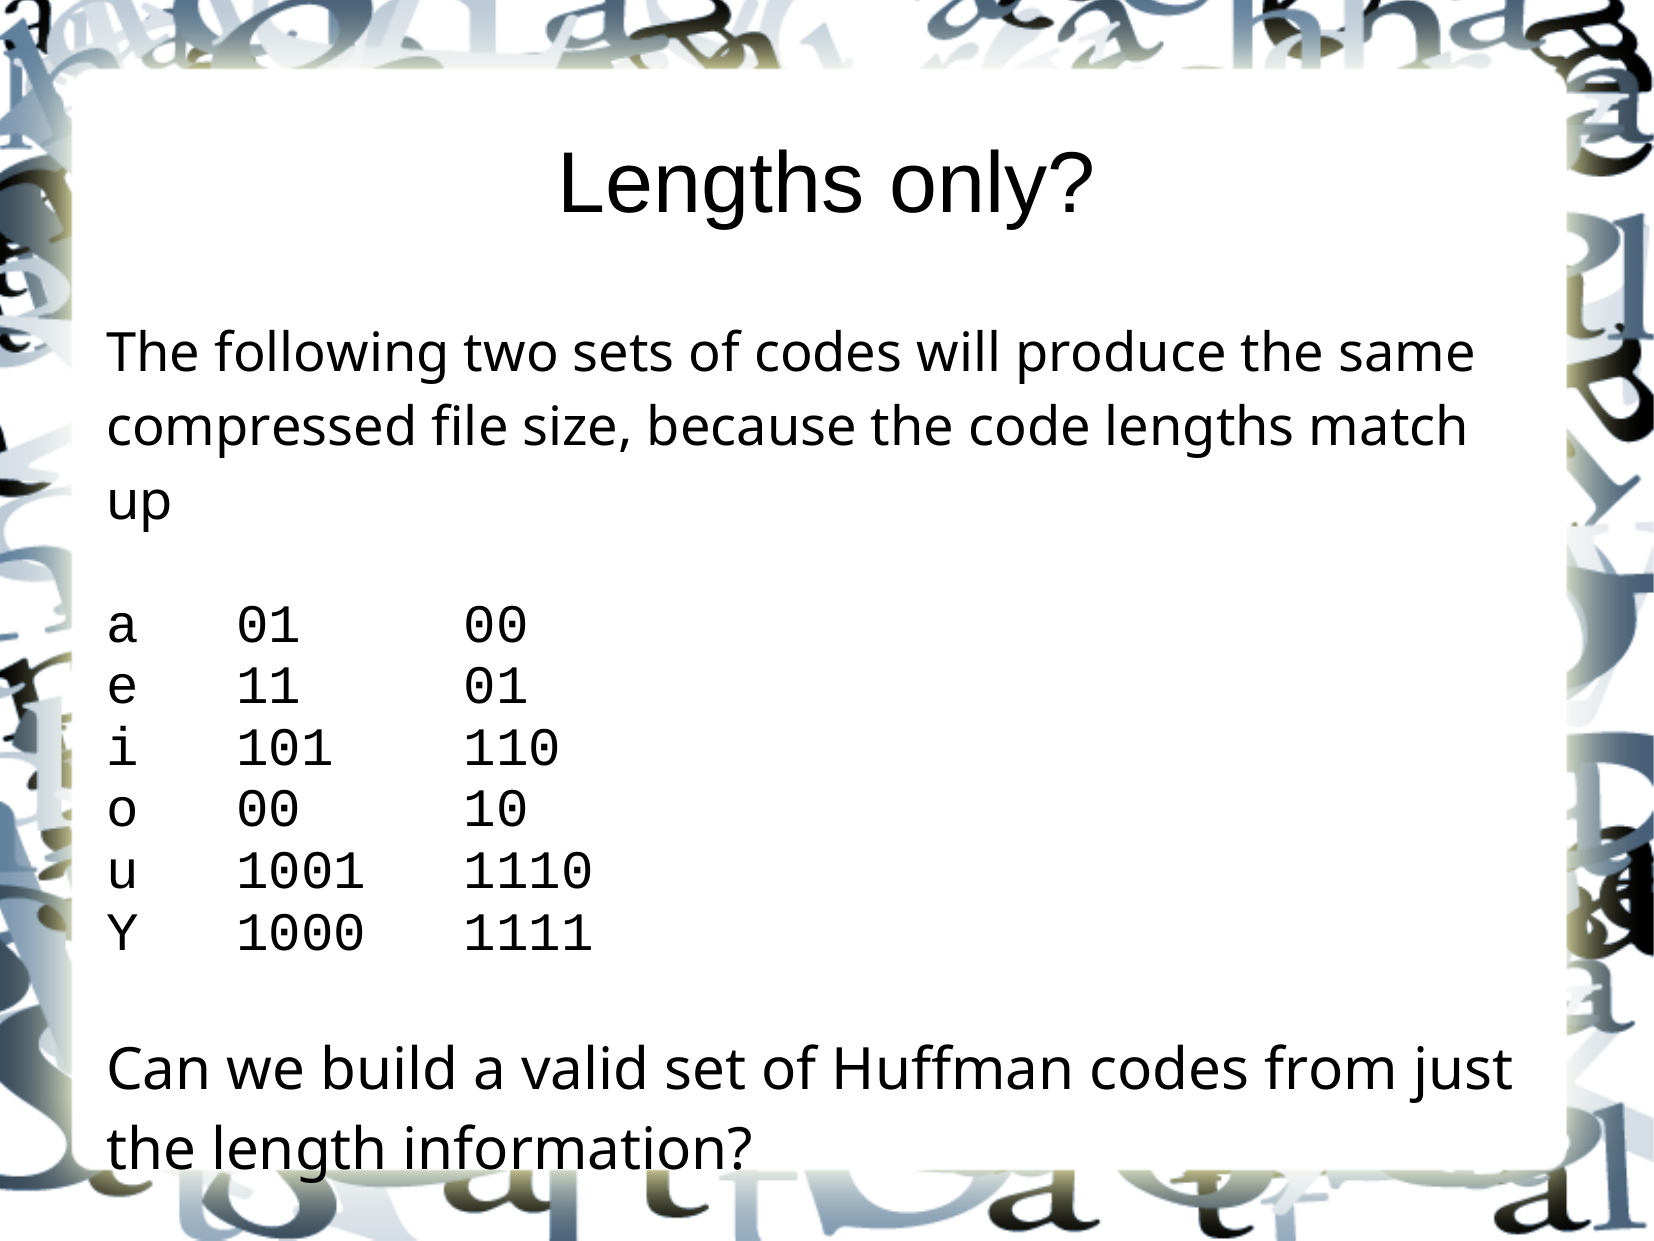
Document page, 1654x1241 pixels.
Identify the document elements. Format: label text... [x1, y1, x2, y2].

list The following two sets of codes will produce the same compressed file size, because the code lengths match up a 01 00 e 11 01 i 101 110 o 00 10 u 1001 1110 Y 1000 1111 Can we build a valid set of Huffman codes from just the length information? [106, 313, 1530, 1133]
picture [0, 0, 1654, 1241]
title Lengths only? [82, 78, 1571, 287]
